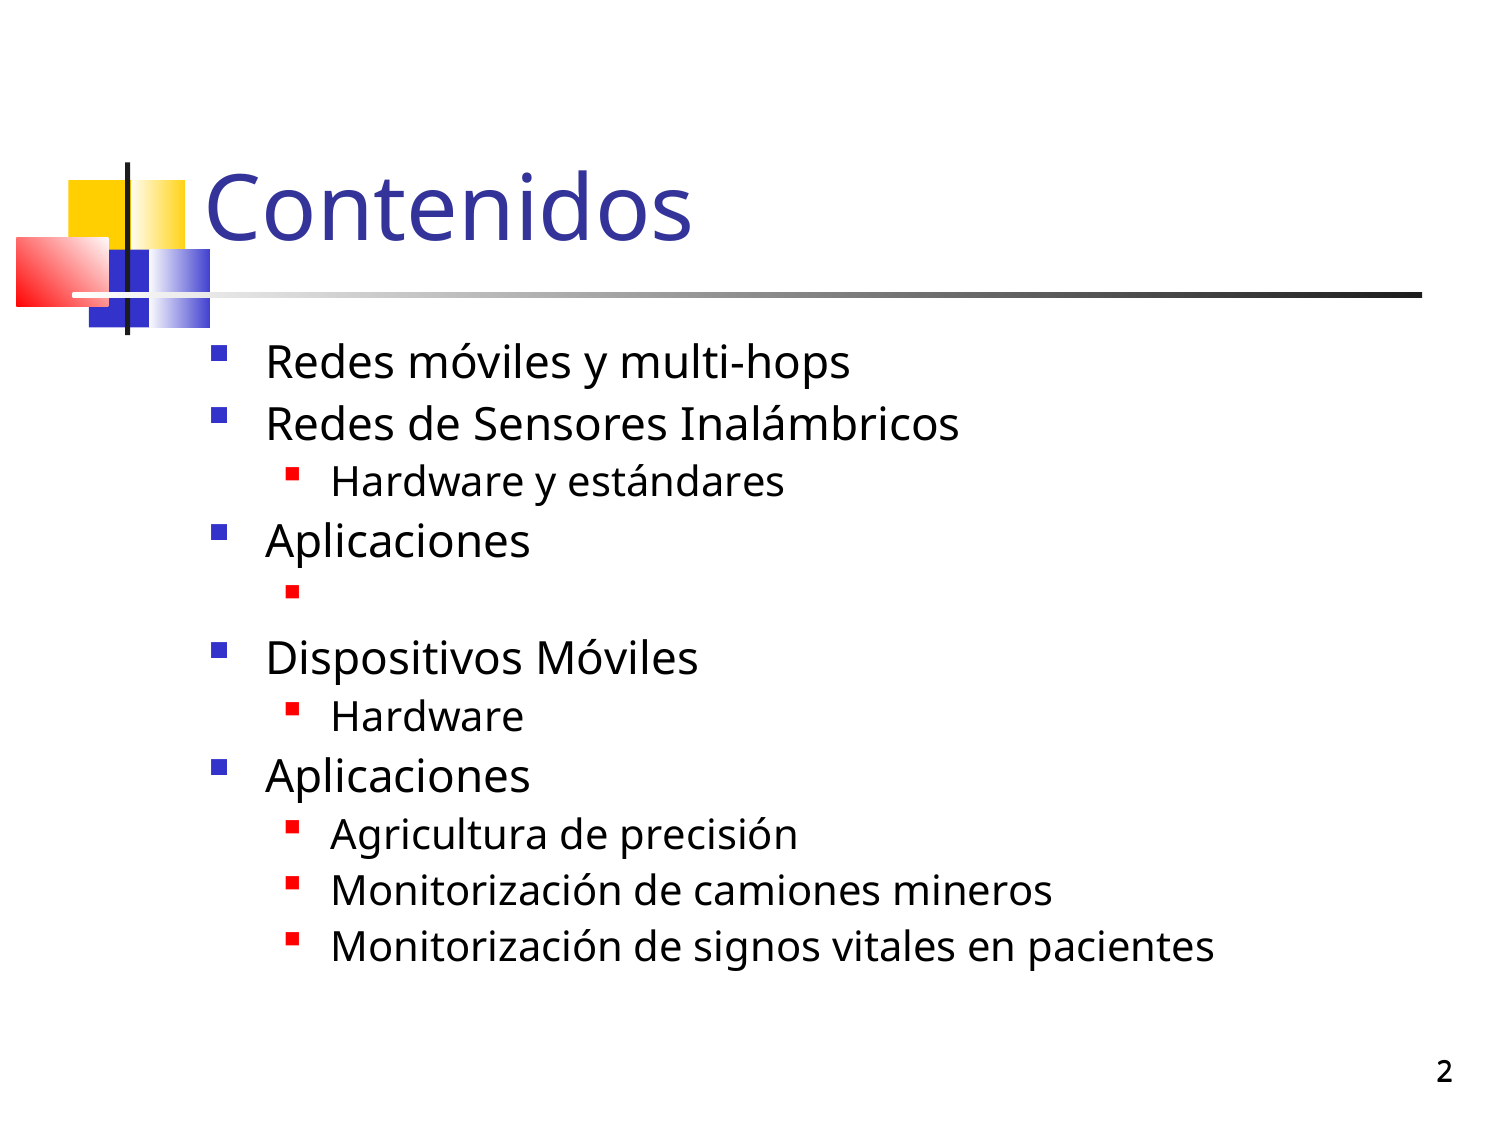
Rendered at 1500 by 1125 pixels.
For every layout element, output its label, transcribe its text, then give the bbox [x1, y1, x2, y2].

title Contenidos [188, 35, 1269, 276]
list Redes móviles y multi-hops Redes de Sensores Inalámbricos Hardware y estándares Aplicaciones Dispositivos Móviles Hardware Aplicaciones Agricultura de precisión Monitorización de camiones mineros Monitorización de signos vitales en pacientes [193, 331, 1469, 1014]
text_box <number> [1155, 1024, 1468, 1100]
